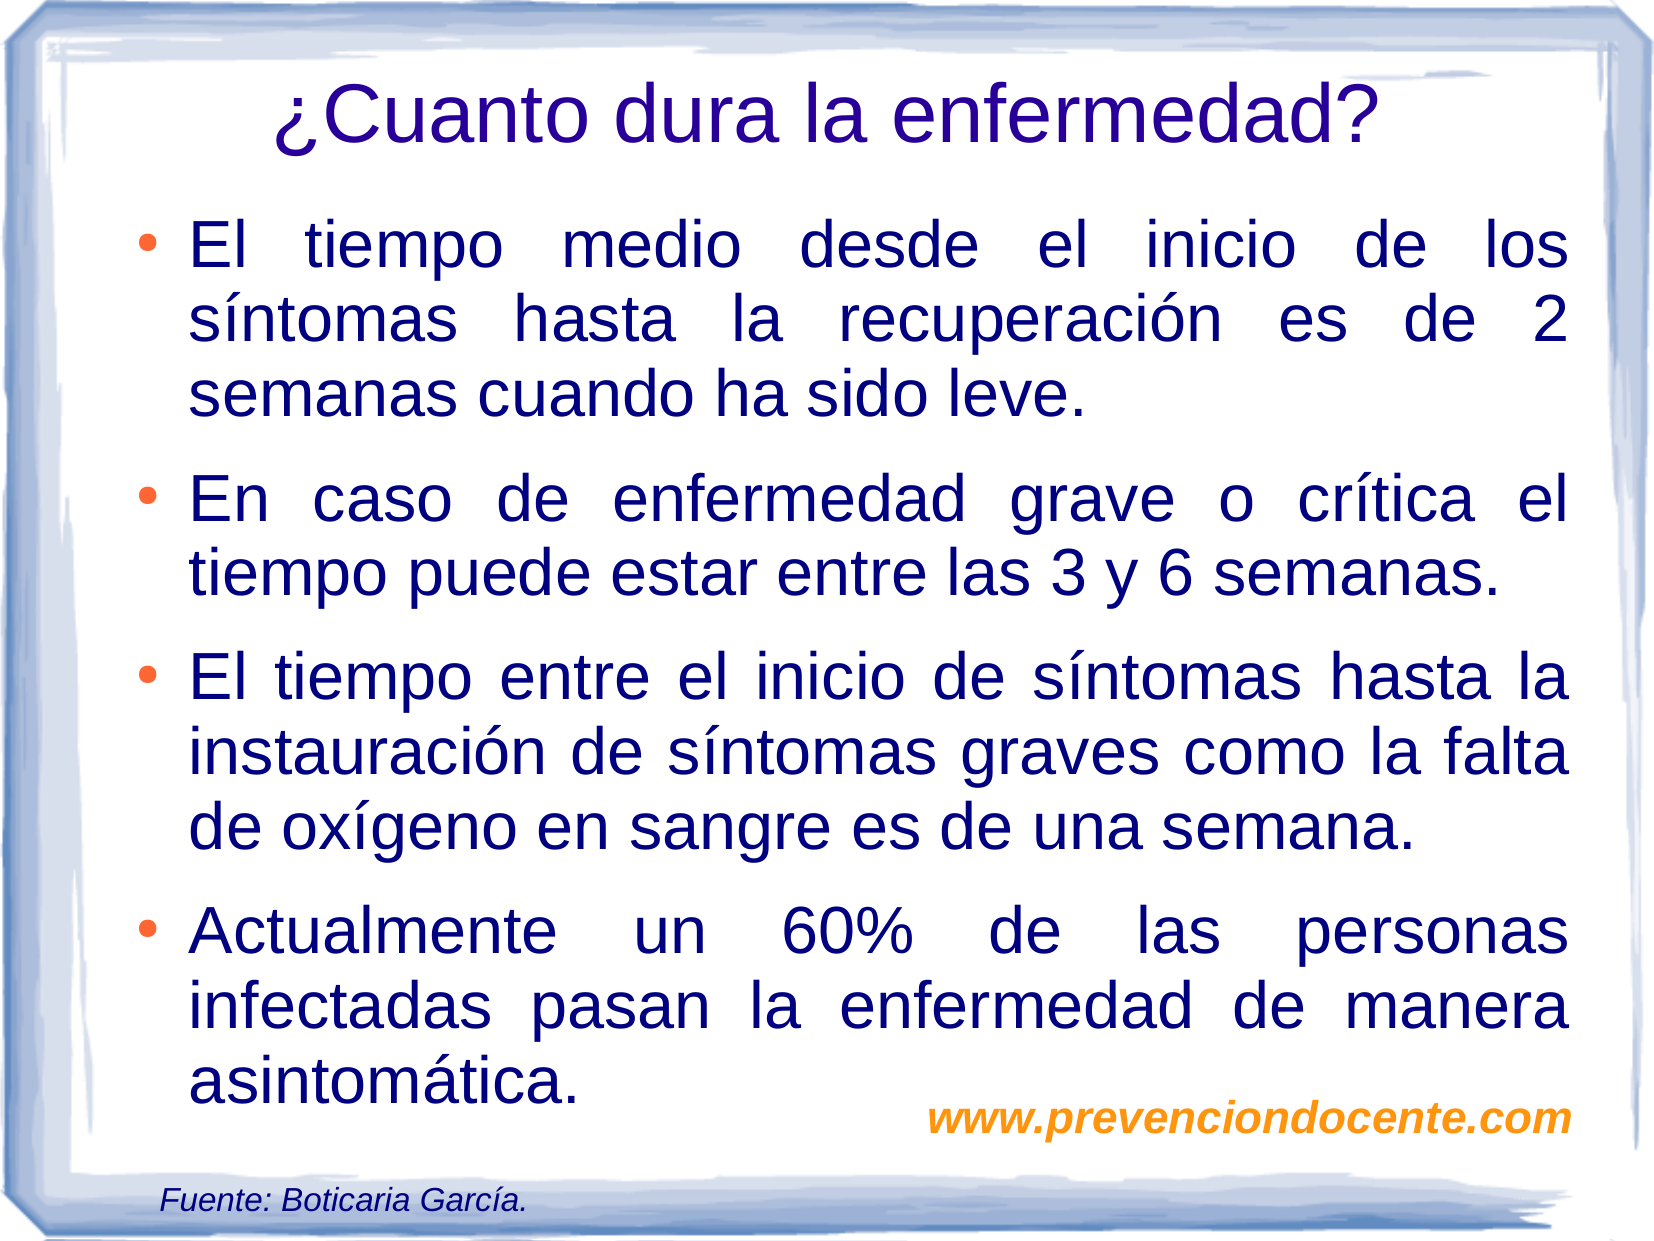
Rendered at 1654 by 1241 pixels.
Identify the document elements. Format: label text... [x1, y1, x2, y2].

picture [0, 0, 1654, 1241]
title ¿Cuanto dura la enfermedad? [82, 49, 1571, 178]
list El tiempo medio desde el inicio de los síntomas hasta la recuperación es de 2 semanas cuando ha sido leve. En caso de enfermedad grave o crítica el tiempo puede estar entre las 3 y 6 semanas. El tiempo entre el inicio de síntomas hasta la instauración de síntomas graves como la falta de oxígeno en sangre es de una semana. Actualmente un 60% de las personas infectadas pasan la enfermedad de manera asintomática. [118, 206, 1571, 1152]
text_box Fuente: Boticaria García. [88, 1181, 1182, 1228]
text_box www.prevenciondocente.com [856, 1092, 1574, 1145]
